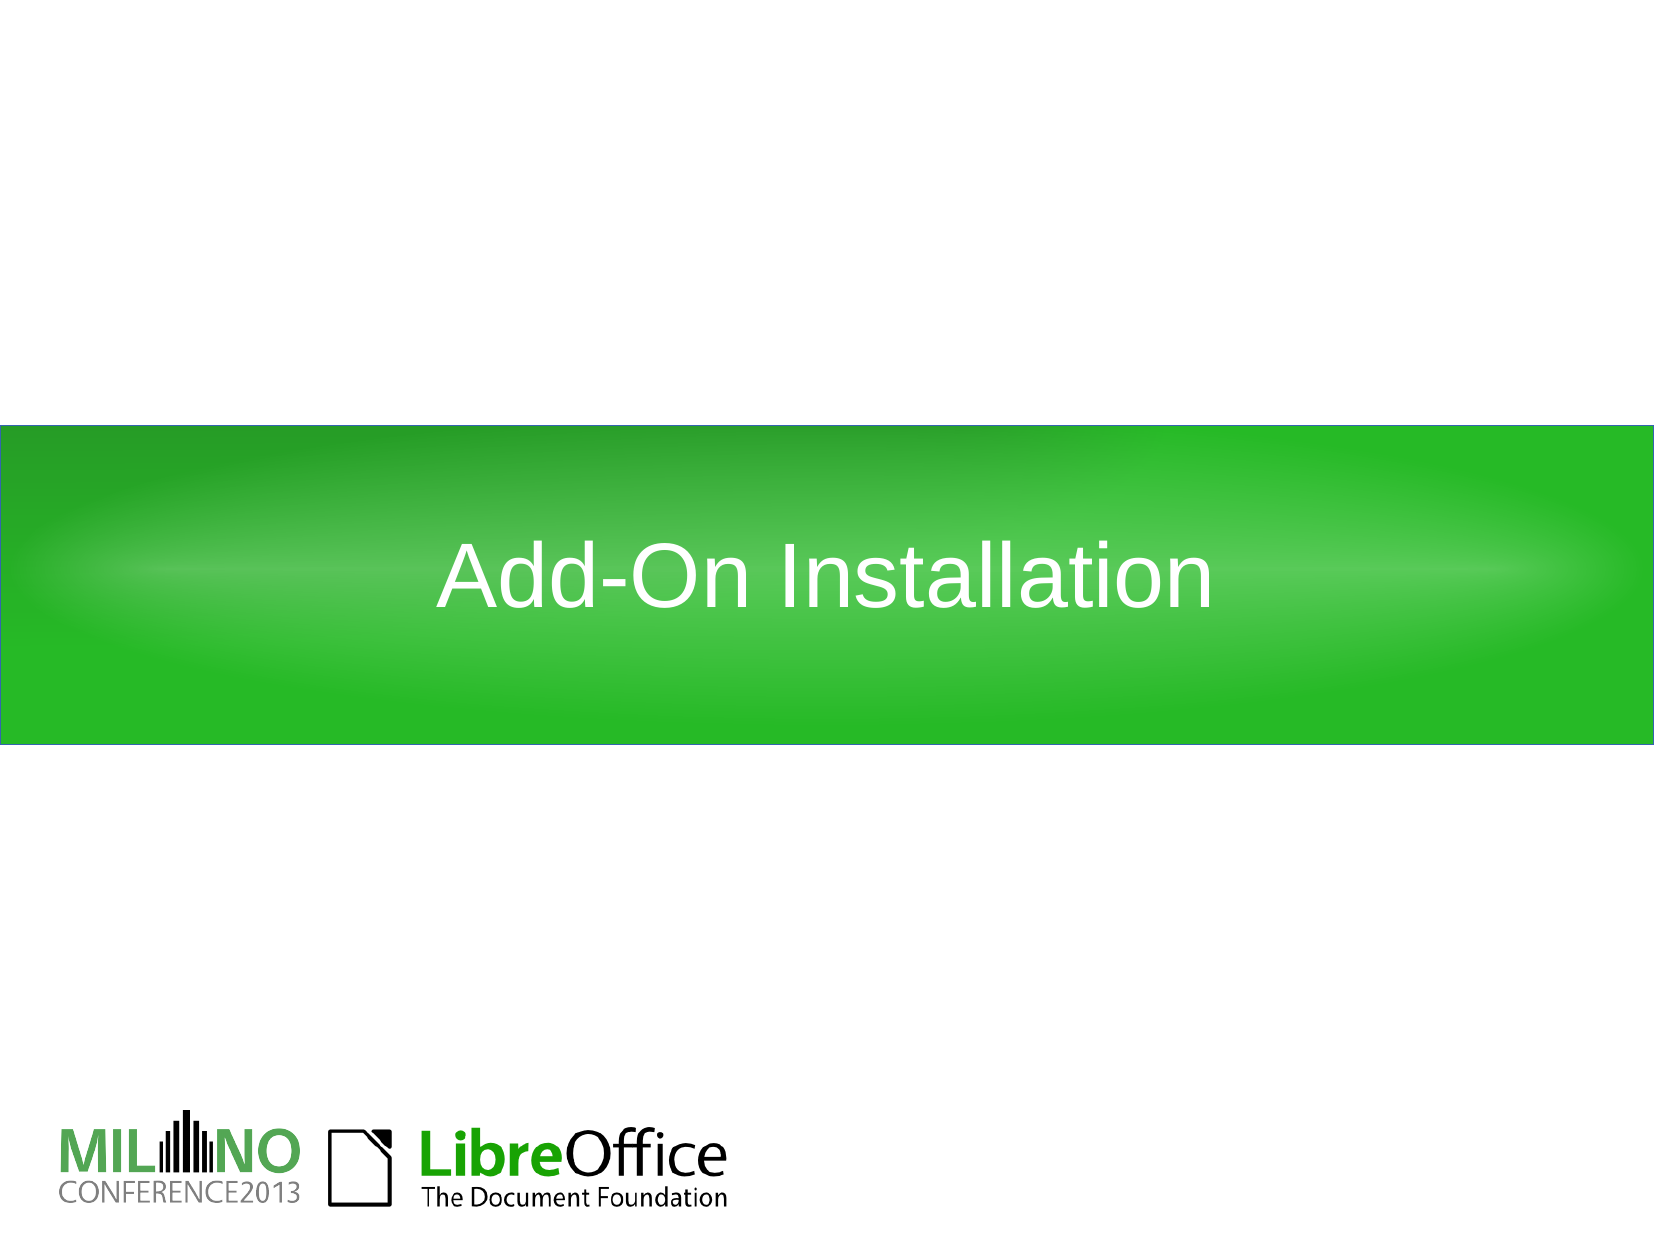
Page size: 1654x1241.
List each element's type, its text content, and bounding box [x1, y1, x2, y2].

picture [59, 1092, 757, 1241]
title Add-On Installation [82, 472, 1571, 680]
